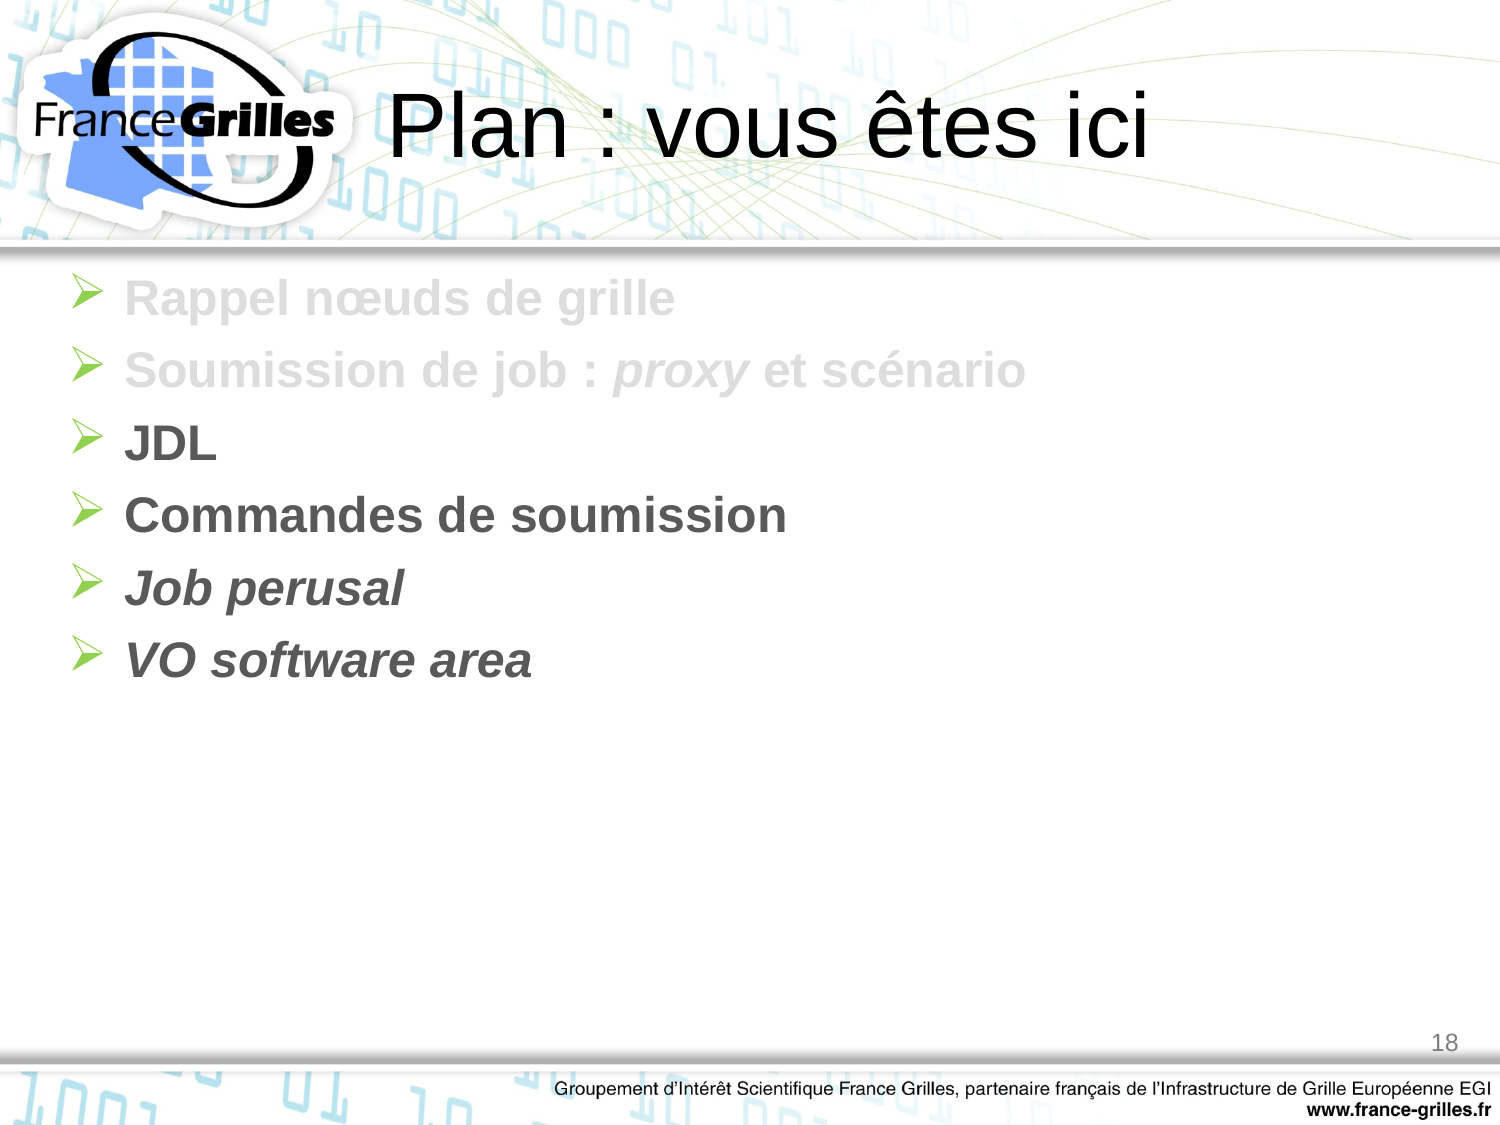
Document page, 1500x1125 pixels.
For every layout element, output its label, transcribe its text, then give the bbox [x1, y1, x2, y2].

list Rappel nœuds de grille Soumission de job : proxy et scénario JDL Commandes de soumission Job perusal VO software area [53, 262, 1459, 1024]
title Plan : vous êtes ici [372, 7, 1459, 244]
picture [0, 0, 1500, 1125]
